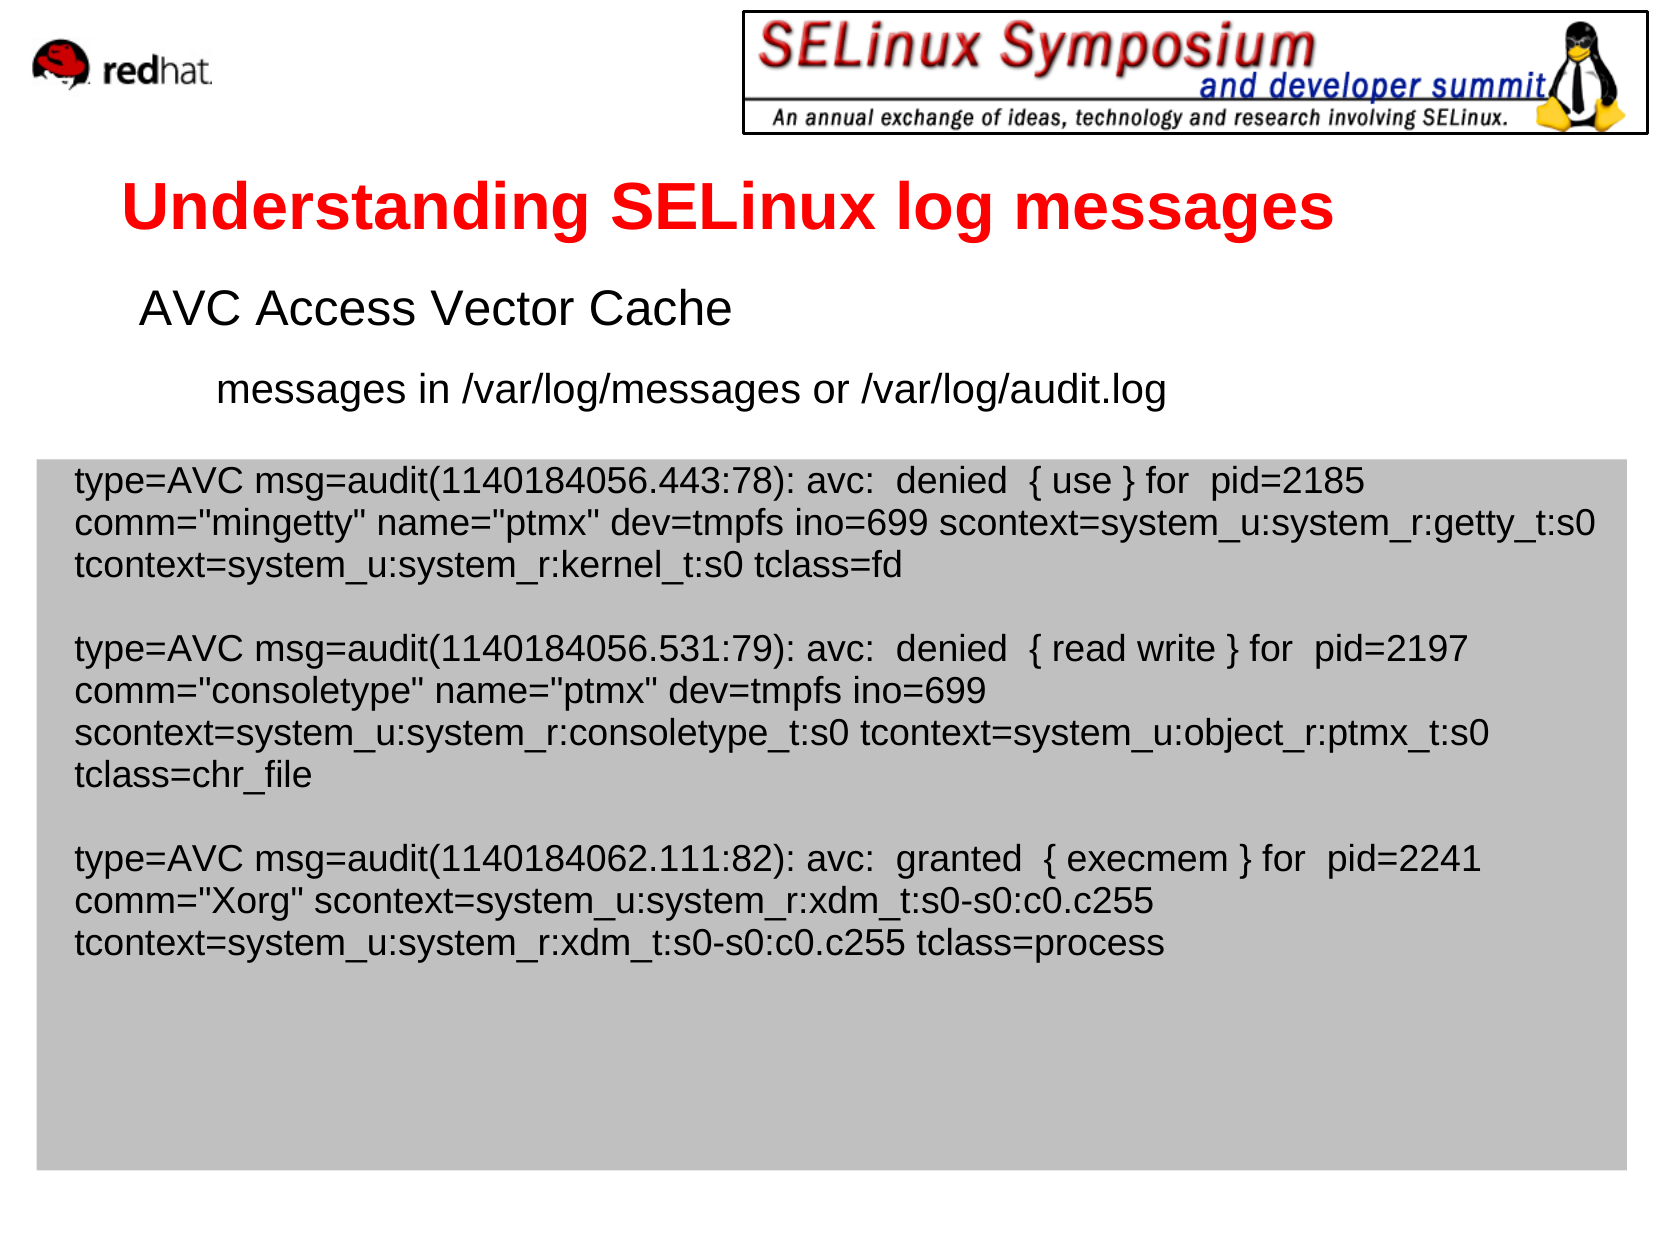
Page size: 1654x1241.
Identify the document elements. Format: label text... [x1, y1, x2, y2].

picture [31, 37, 212, 98]
title Understanding SELinux log messages [121, 102, 1534, 280]
text_box type=AVC msg=audit(1140184056.443:78): avc: denied { use } for pid=2185 comm="mingetty" name="ptmx" dev=tmpfs ino=699 scontext=system_u:system_r:getty_t:s0 tcontext=system_u:system_r:kernel_t:s0 tclass=fd type=AVC msg=audit(1140184056.531:79): avc: denied { read write } for pid=2197 comm="consoletype" name="ptmx" dev=tmpfs ino=699 scontext=system_u:system_r:consoletype_t:s0 tcontext=system_u:object_r:ptmx_t:s0 tclass=chr_file type=AVC msg=audit(1140184062.111:82): avc: granted { execmem } for pid=2241 comm="Xorg" scontext=system_u:system_r:xdm_t:s0-s0:c0.c255 tcontext=system_u:system_r:xdm_t:s0-s0:c0.c255 tclass=process [36, 459, 1627, 1171]
picture [745, 13, 1646, 132]
list AVC Access Vector Cache messages in /var/log/messages or /var/log/audit.log [121, 280, 1534, 459]
